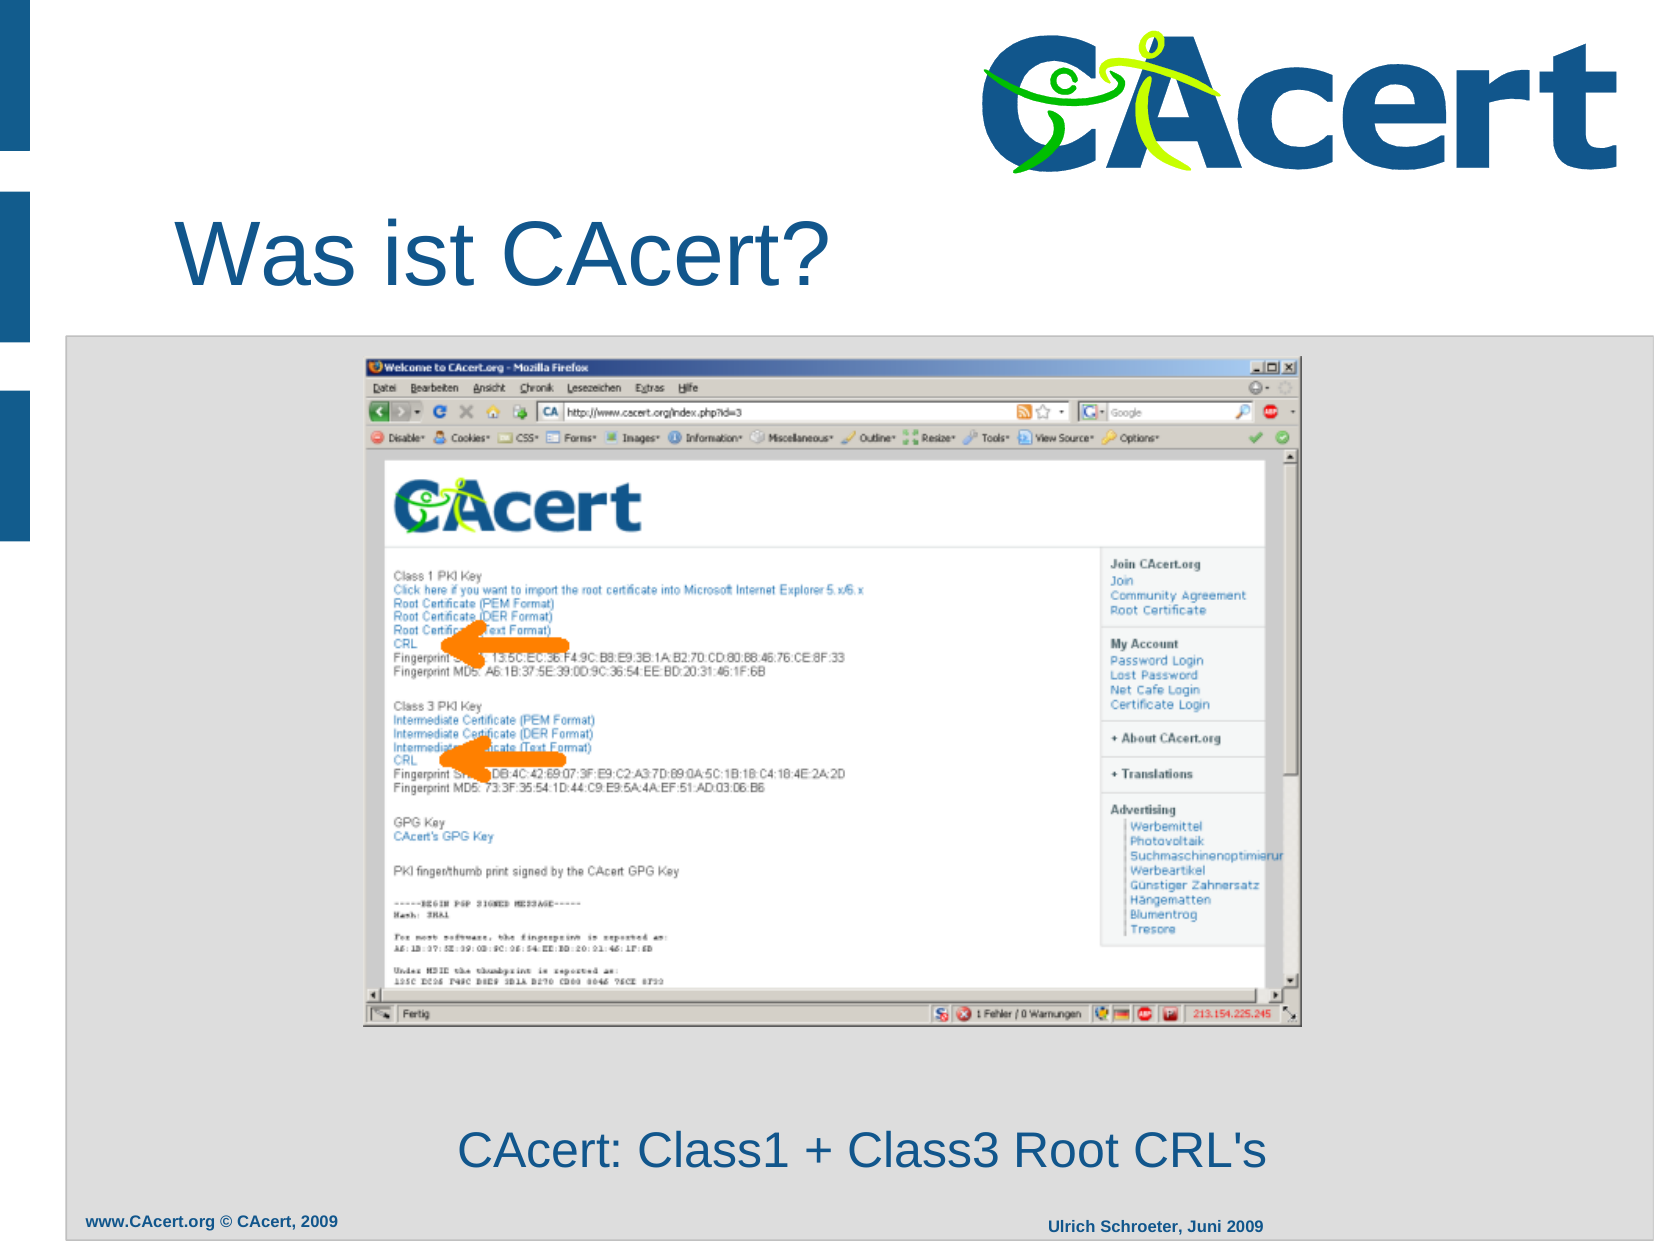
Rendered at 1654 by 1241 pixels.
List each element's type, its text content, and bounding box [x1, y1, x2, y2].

text_box Was ist CAcert? [118, 195, 837, 313]
text_box CAcert: Class1 + Class3 Root CRL's [327, 1115, 1398, 1186]
picture [363, 356, 1302, 1027]
